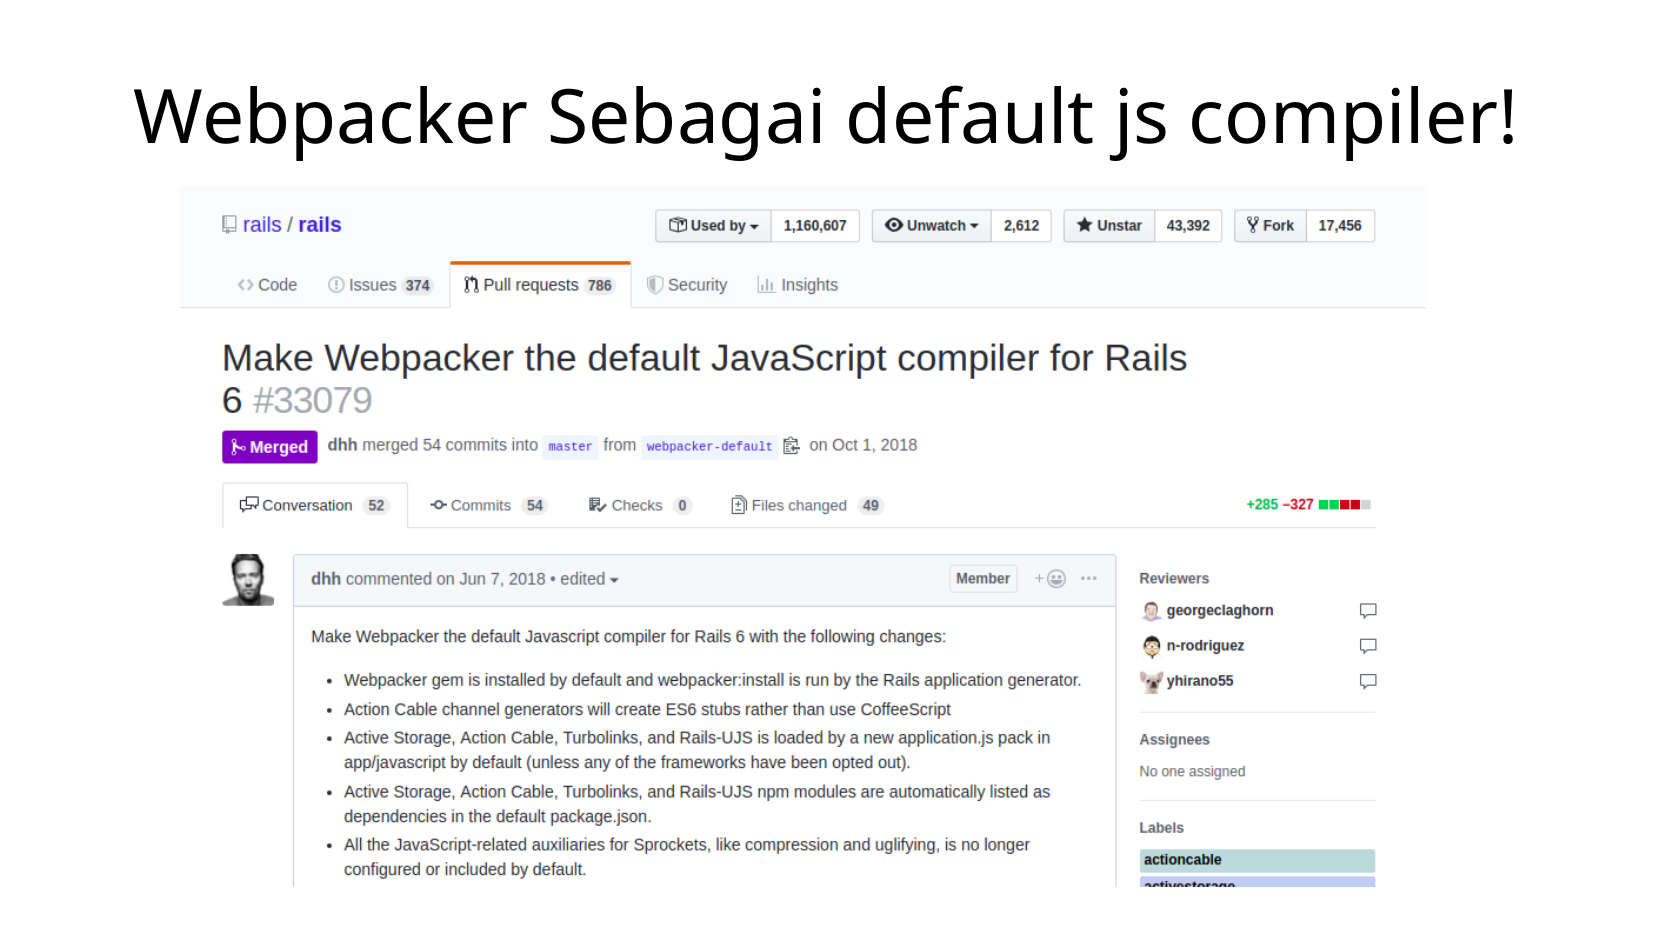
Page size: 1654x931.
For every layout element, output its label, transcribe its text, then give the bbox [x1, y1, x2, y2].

picture [180, 186, 1426, 888]
title Webpacker Sebagai default js compiler! [82, 37, 1571, 193]
